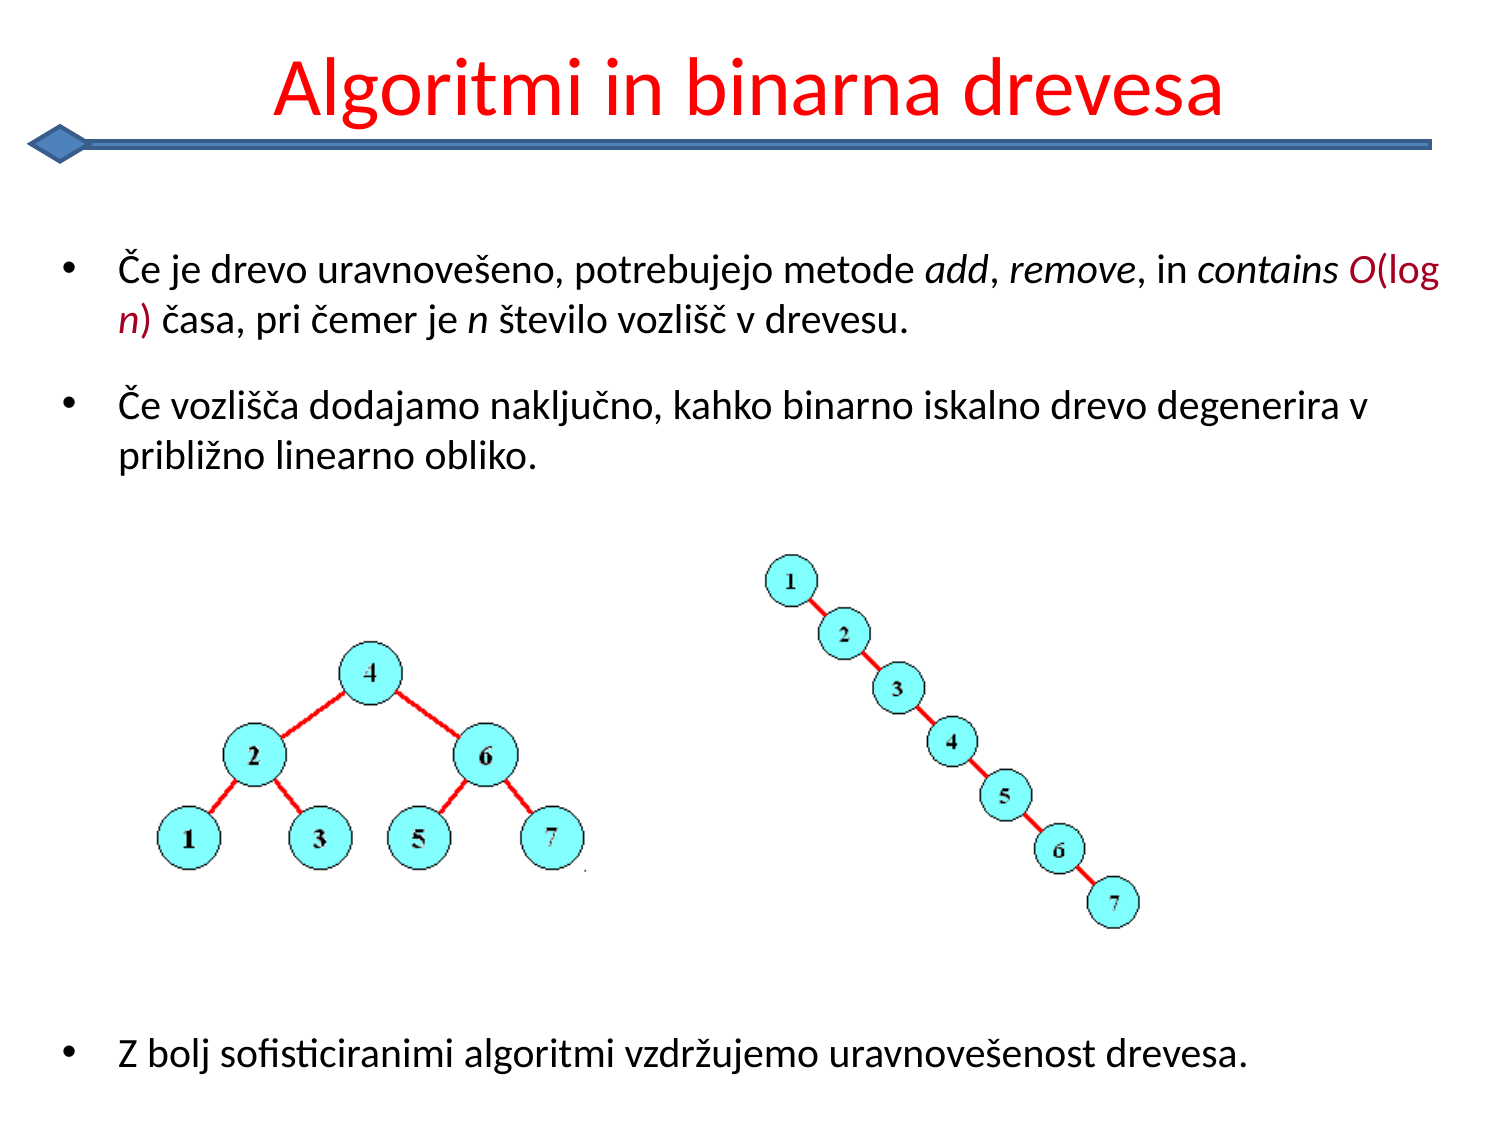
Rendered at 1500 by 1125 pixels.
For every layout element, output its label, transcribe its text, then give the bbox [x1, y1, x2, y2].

list Če je drevo uravnovešeno, potrebujejo metode add, remove, in contains O(log n) časa, pri čemer je n število vozlišč v drevesu. Če vozlišča dodajamo naključno, kahko binarno iskalno drevo degenerira v približno linearno obliko. Z bolj sofisticiranimi algoritmi vzdržujemo uravnovešenost drevesa. [46, 234, 1477, 1125]
title Algoritmi in binarna drevesa [75, 23, 1426, 141]
picture [140, 621, 616, 875]
picture [714, 550, 1149, 935]
